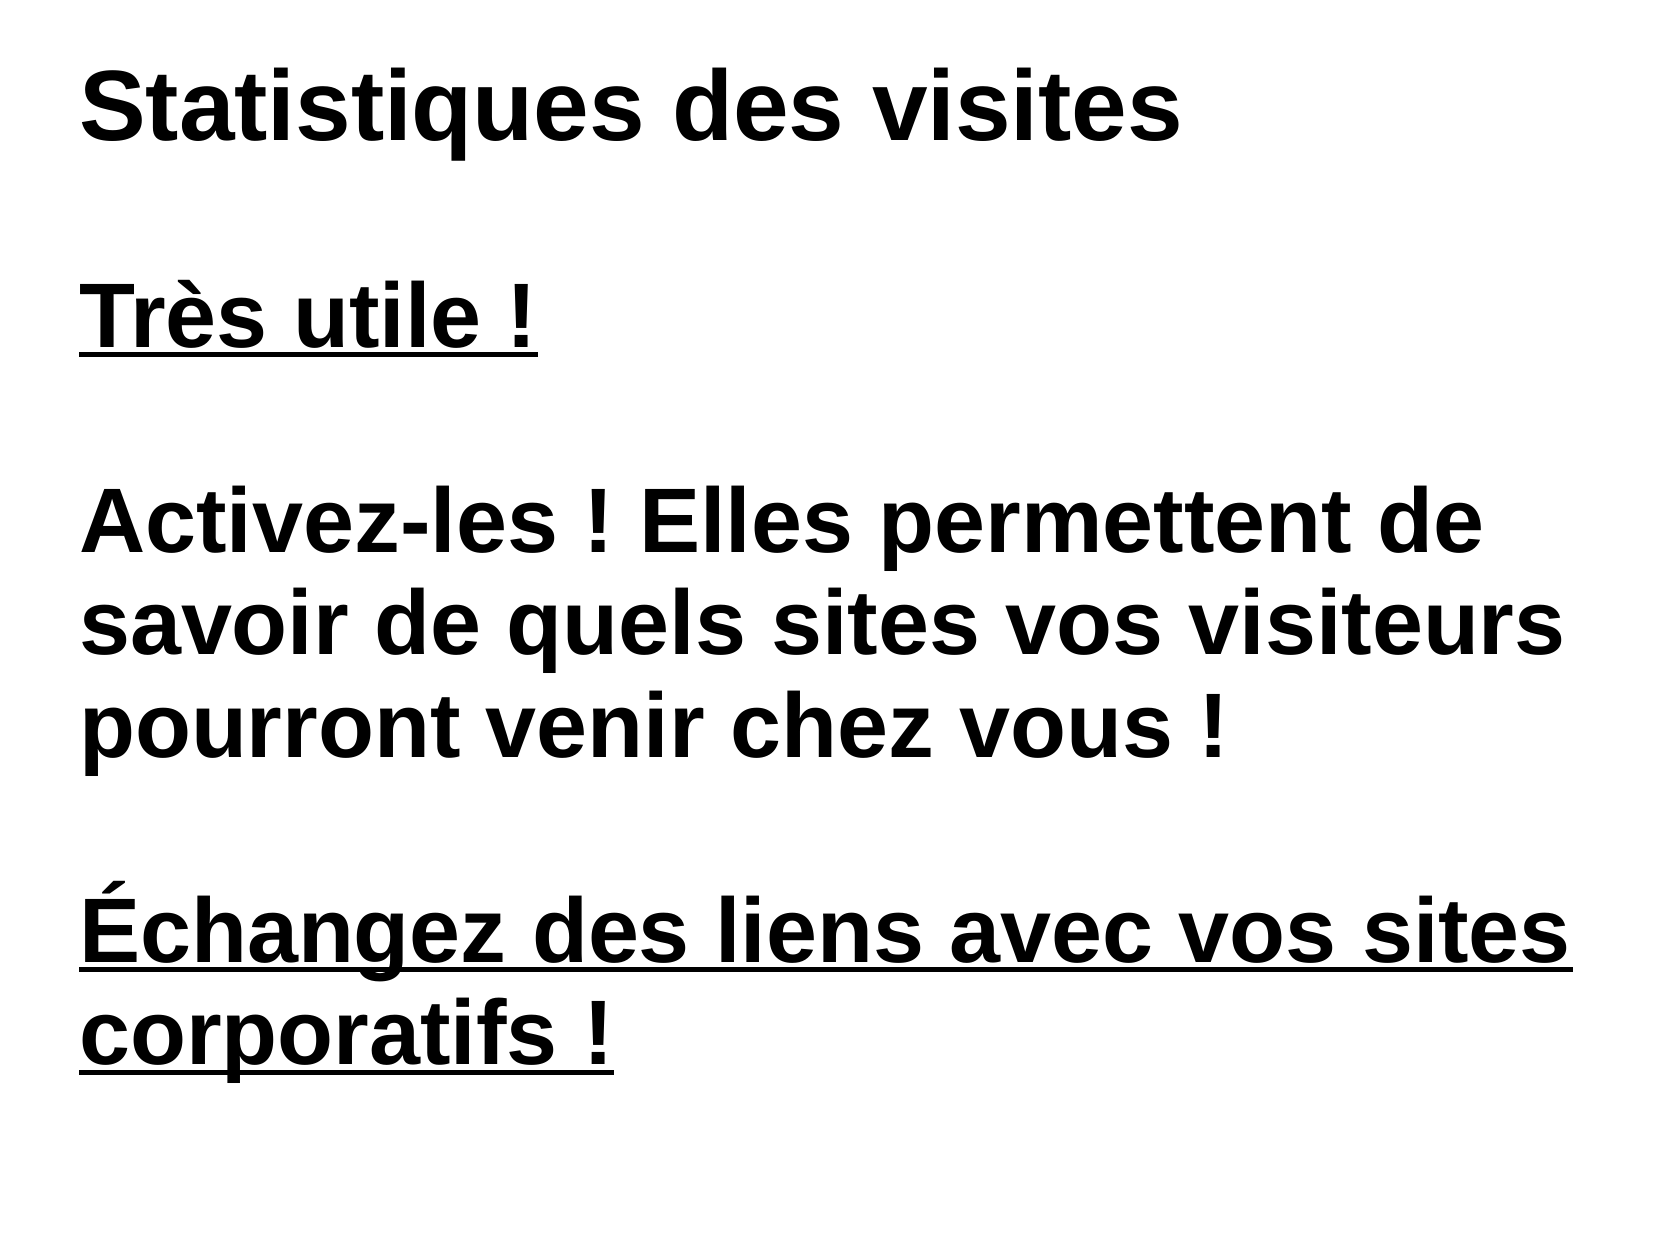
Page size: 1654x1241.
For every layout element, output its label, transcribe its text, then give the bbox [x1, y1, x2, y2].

text_box Statistiques des visites Très utile ! Activez-les ! Elles permettent de savoir de quels sites vos visiteurs pourront venir chez vous ! Échangez des liens avec vos sites corporatifs ! [64, 42, 1590, 1092]
